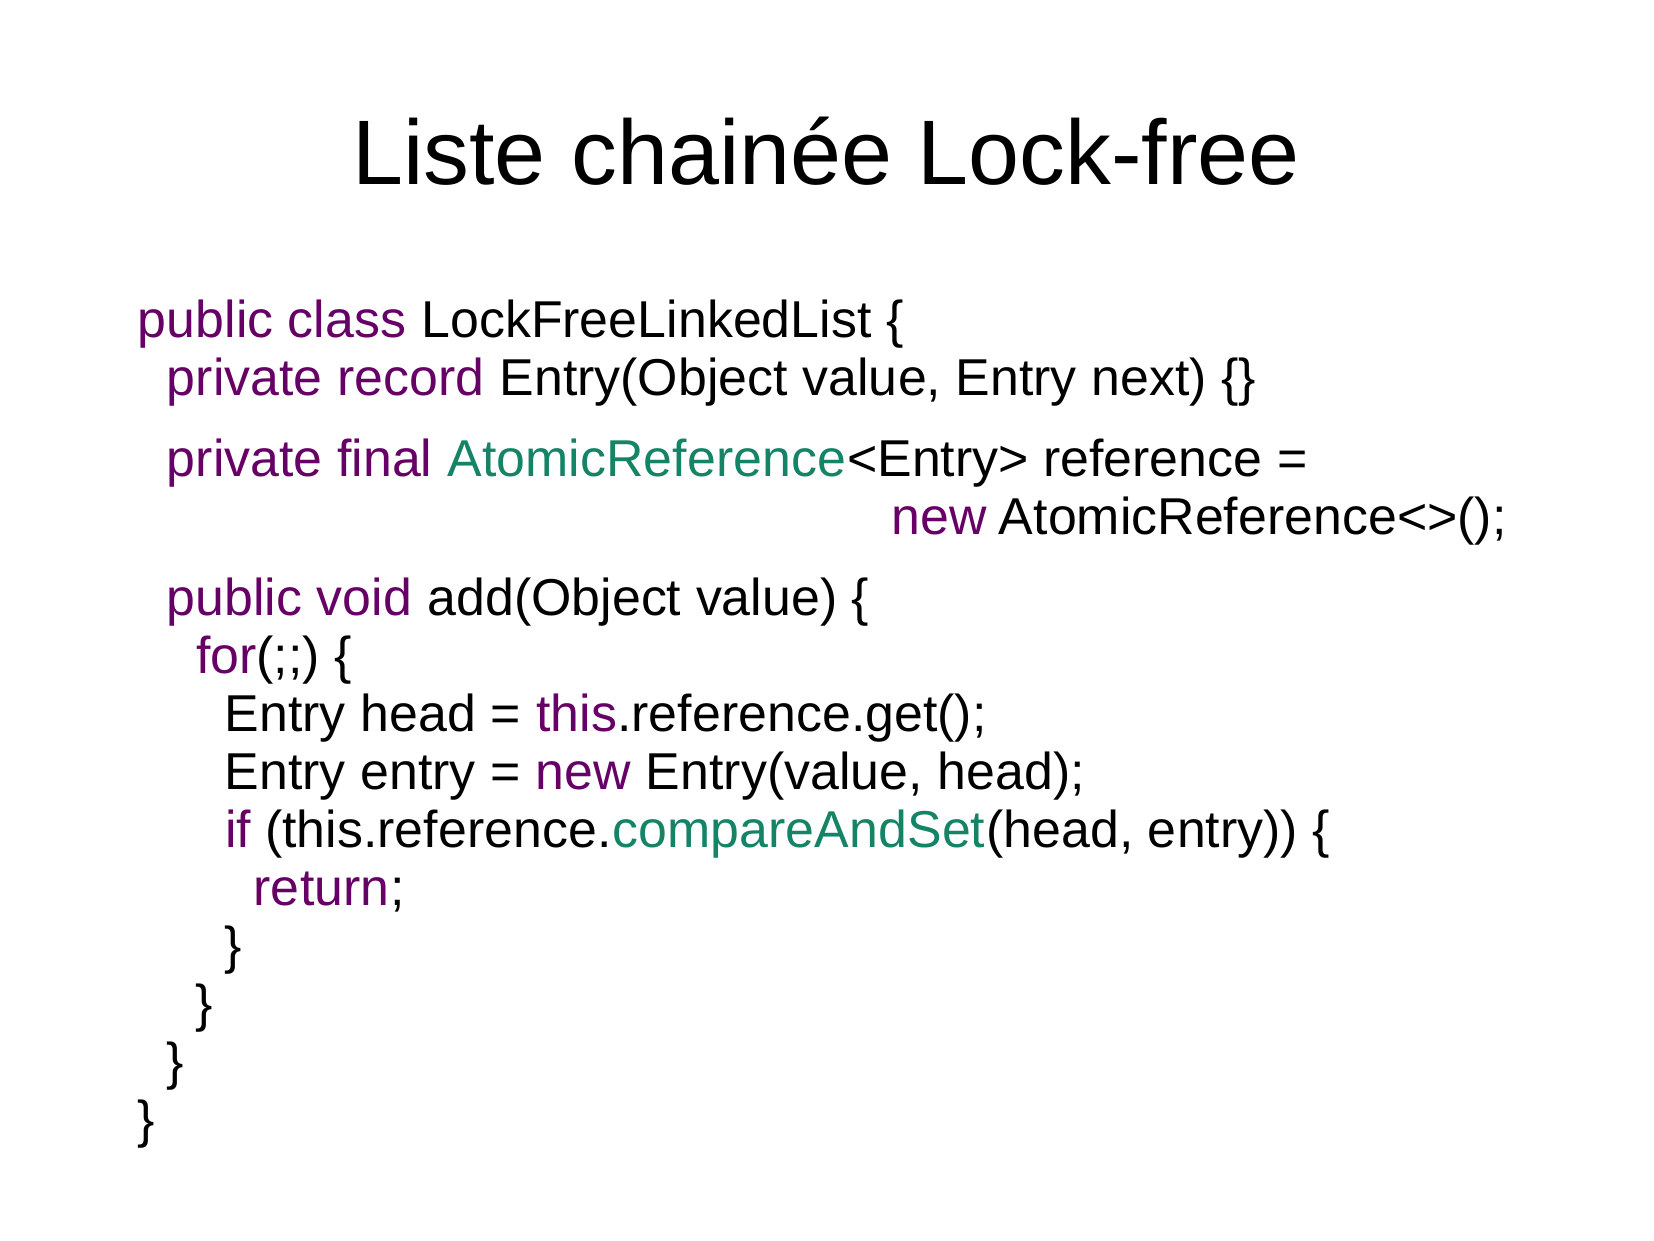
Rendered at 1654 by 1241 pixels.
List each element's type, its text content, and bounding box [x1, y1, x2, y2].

list public class LockFreeLinkedList { private record Entry(Object value, Entry next) {} private final AtomicReference<Entry> reference = new AtomicReference<>(); public void add(Object value) { for(;;) { Entry head = this.reference.get(); Entry entry = new Entry(value, head); if (this.reference.compareAndSet(head, entry)) { return; } } } } [82, 290, 1571, 1156]
title Liste chainée Lock-free [82, 49, 1571, 257]
